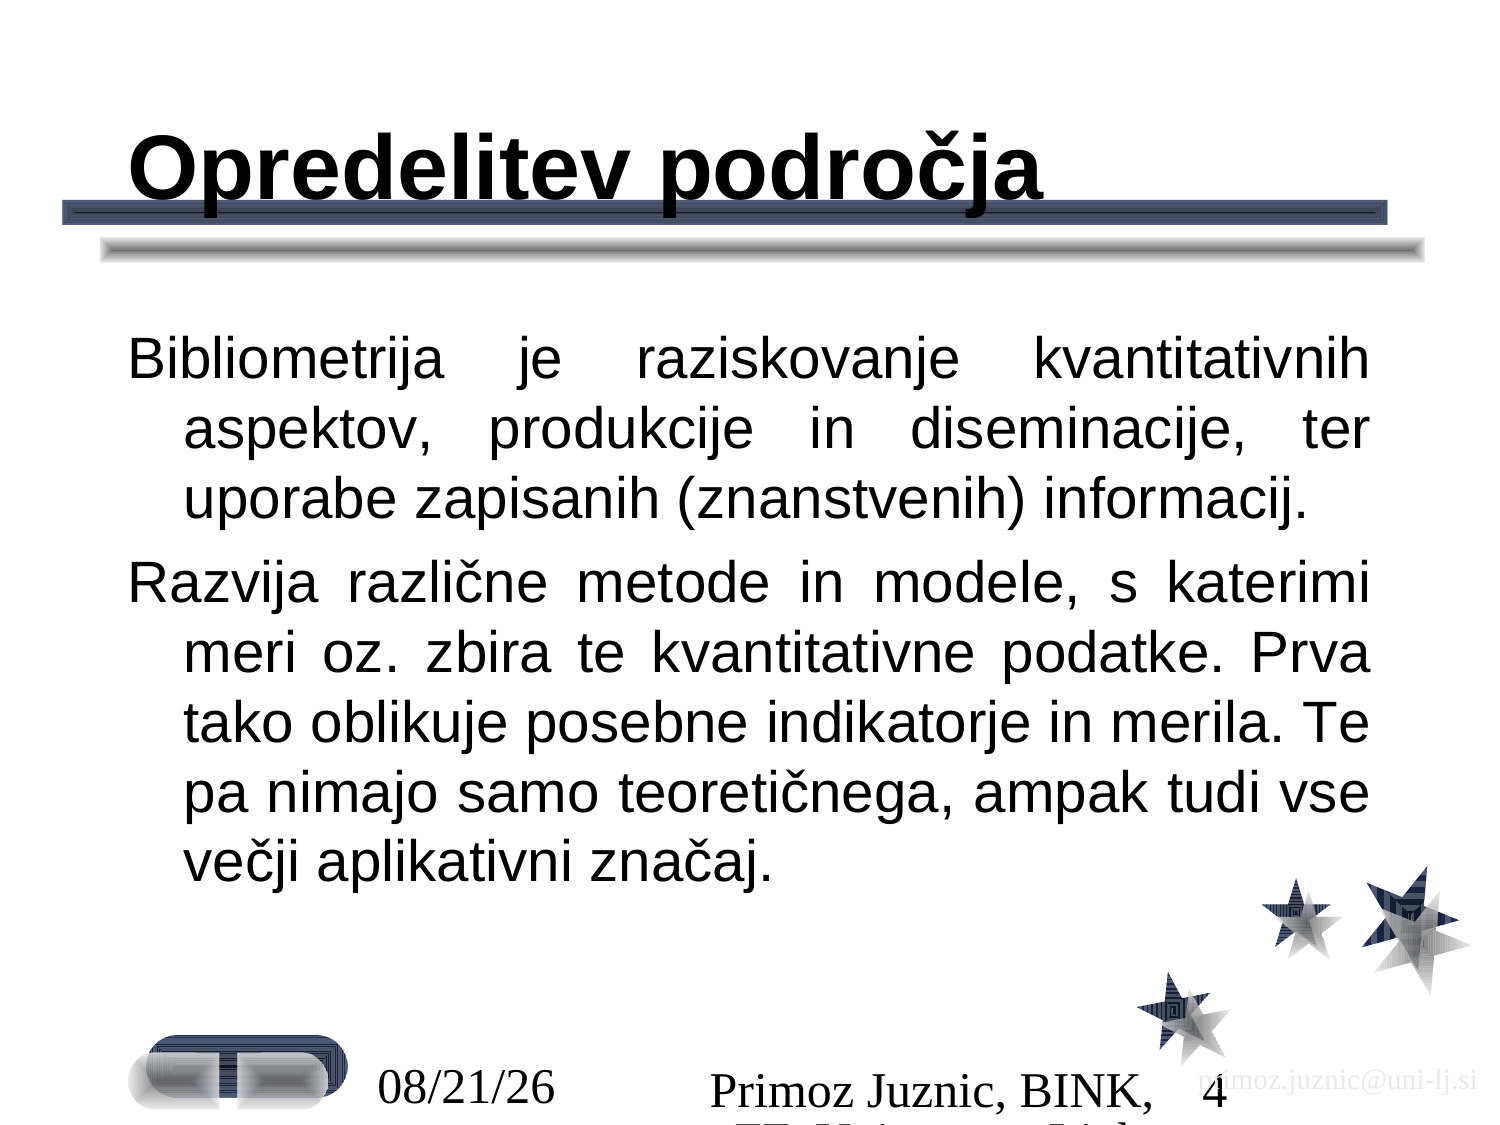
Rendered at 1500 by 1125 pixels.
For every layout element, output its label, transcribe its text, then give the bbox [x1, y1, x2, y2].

title Opredelitev področja [112, 37, 1388, 225]
list Bibliometrija je raziskovanje kvantitativnih aspektov, produkcije in diseminacije, ter uporabe zapisanih (znanstvenih) informacij. Razvija različne metode in modele, s katerimi meri oz. zbira te kvantitativne podatke. Prva tako oblikuje posebne indikatorje in merila. Te pa nimajo samo teoretičnega, ampak tudi vse večji aplikativni značaj. [112, 312, 1388, 988]
